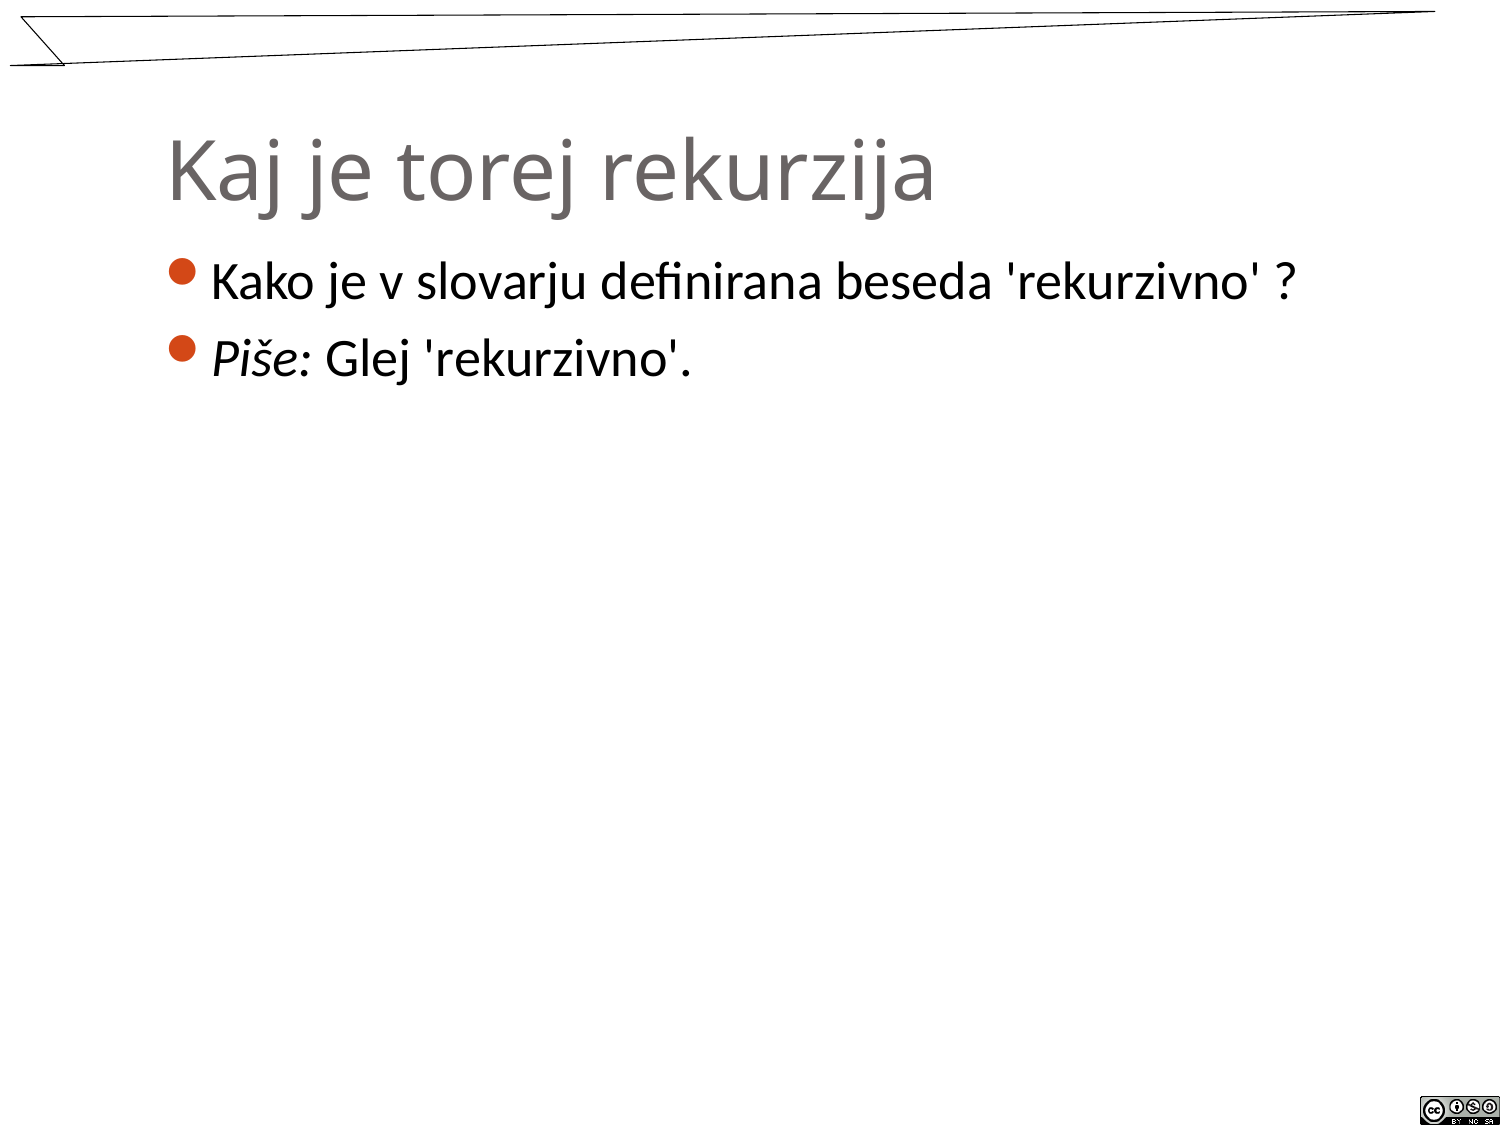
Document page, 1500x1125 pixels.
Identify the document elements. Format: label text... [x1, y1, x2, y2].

list Kako je v slovarju definirana beseda 'rekurzivno' ? Piše: Glej 'rekurzivno'. [150, 237, 1425, 988]
picture [1420, 1096, 1500, 1125]
title Kaj je torej rekurzija [150, 45, 1425, 233]
